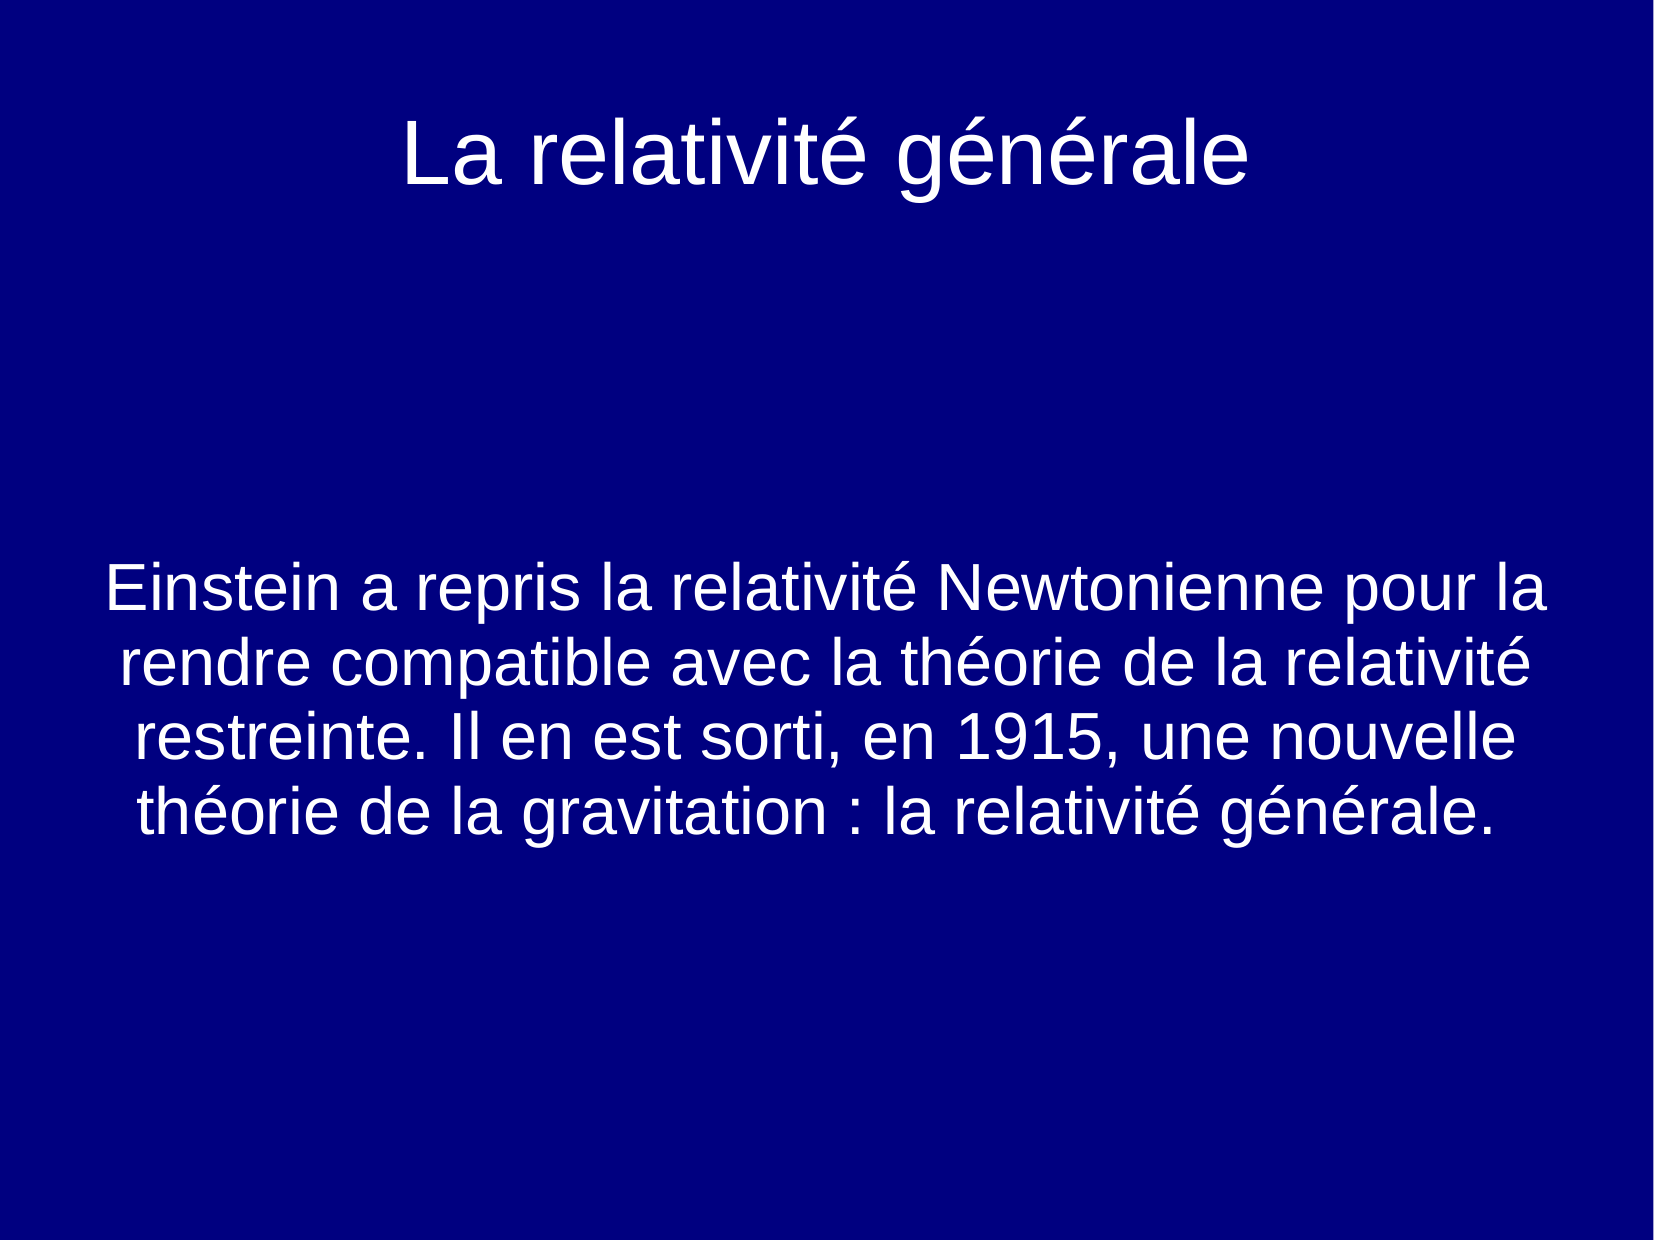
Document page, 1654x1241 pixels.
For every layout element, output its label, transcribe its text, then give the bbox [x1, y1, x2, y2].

subtitle Einstein a repris la relativité Newtonienne pour la rendre compatible avec la théorie de la relativité restreinte. Il en est sorti, en 1915, une nouvelle théorie de la gravitation : la relativité générale. [82, 290, 1571, 1109]
title La relativité générale [82, 49, 1571, 257]
